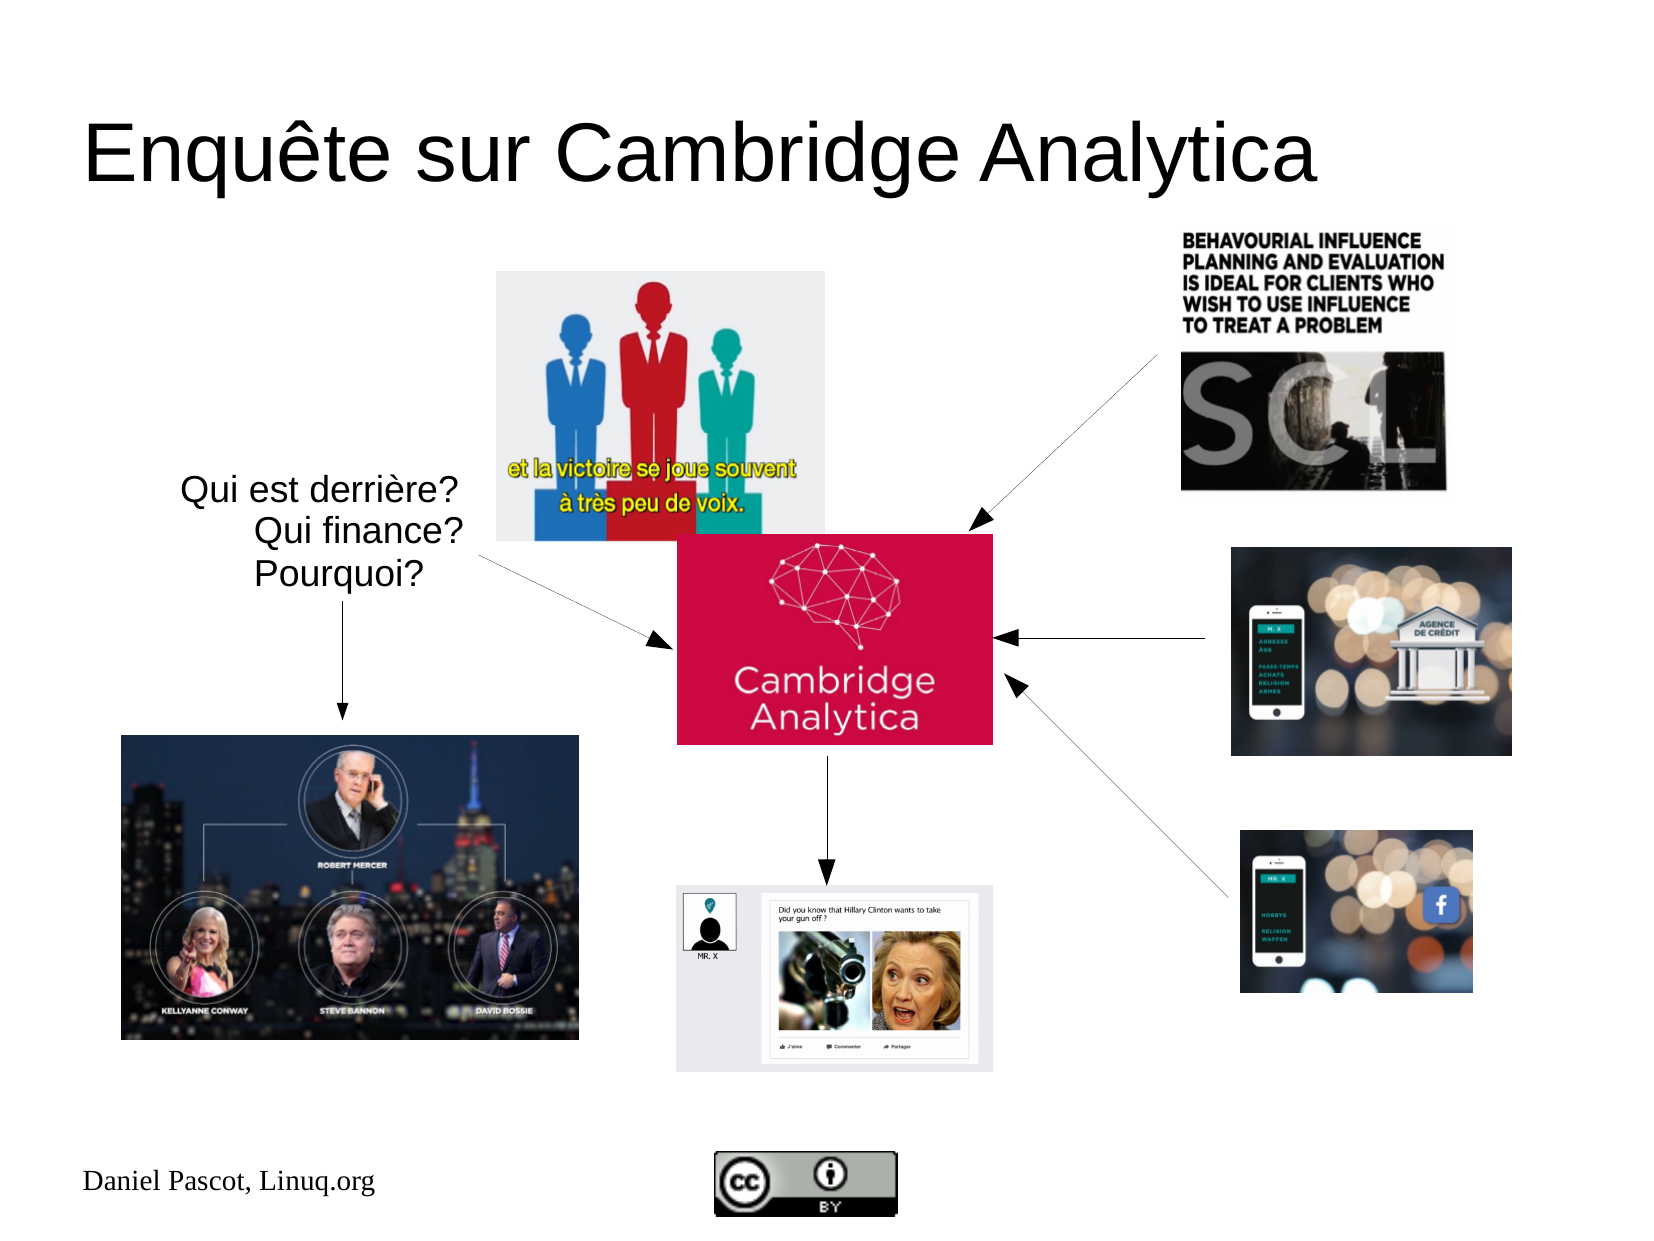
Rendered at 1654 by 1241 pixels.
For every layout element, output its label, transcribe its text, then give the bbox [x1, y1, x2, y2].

picture [121, 735, 579, 1040]
title Enquête sur Cambridge Analytica [82, 49, 1571, 257]
picture [1240, 830, 1473, 993]
picture [1231, 547, 1512, 756]
picture [714, 1151, 898, 1217]
picture [1181, 224, 1452, 500]
text_box Qui est derrière? Qui finance? Pourquoi? [165, 460, 479, 602]
picture [496, 271, 993, 745]
picture [676, 885, 993, 1072]
